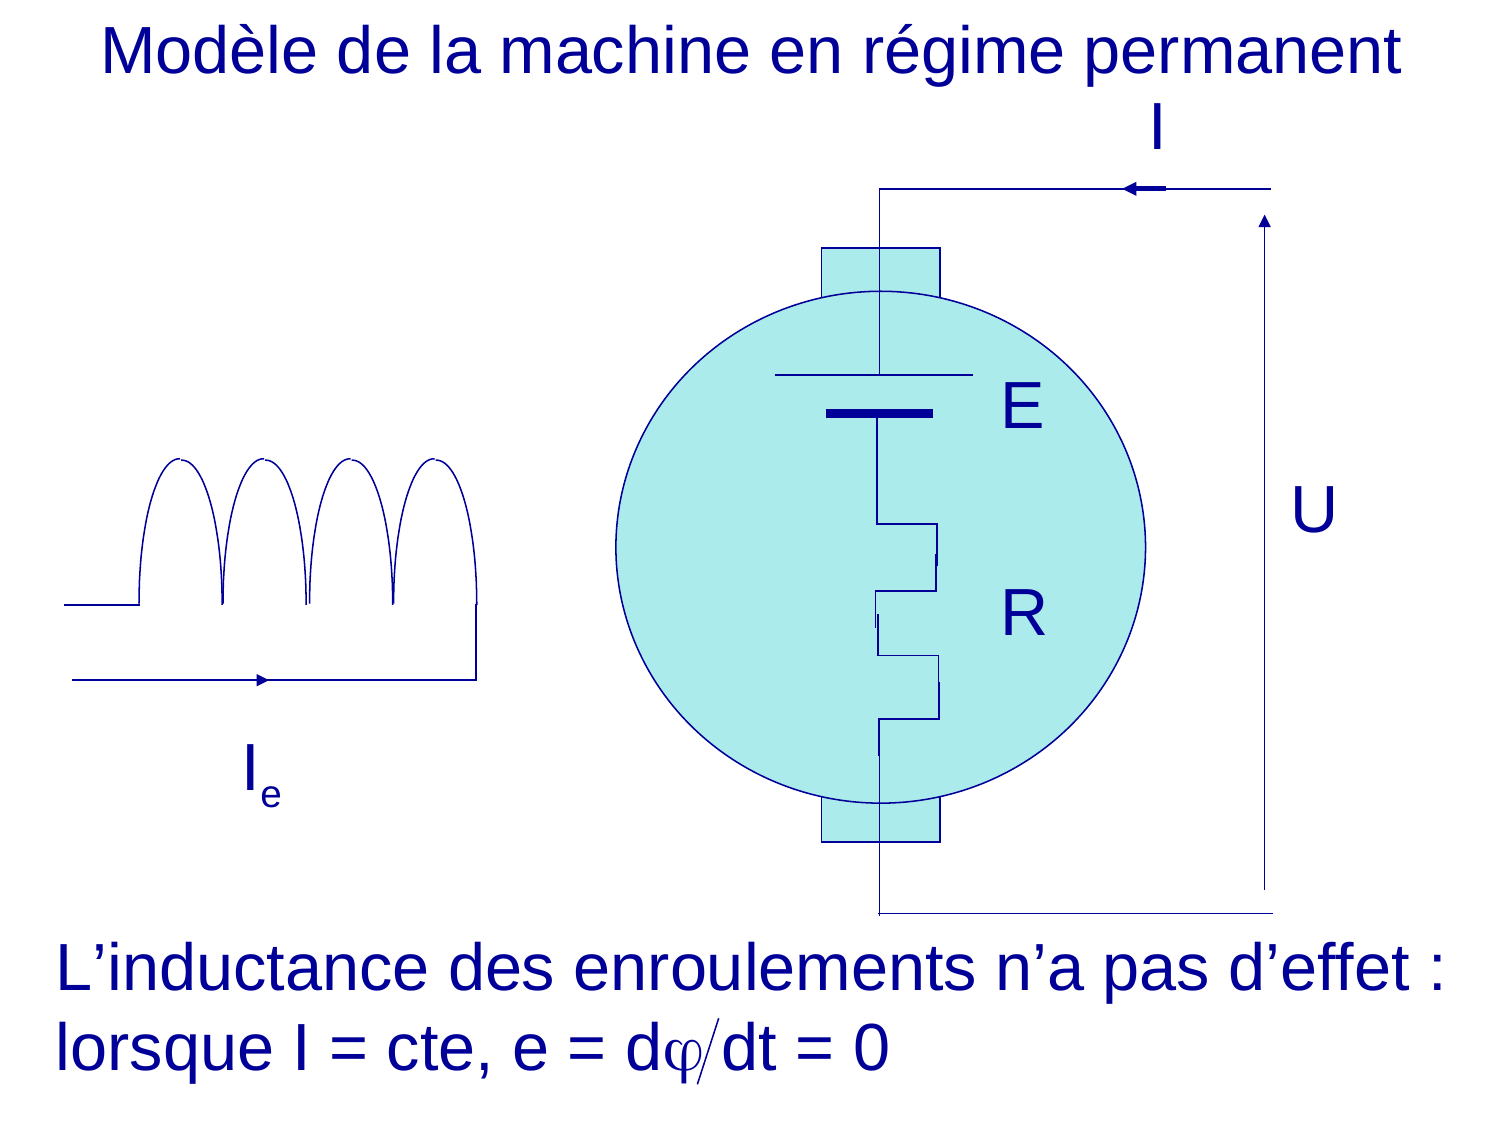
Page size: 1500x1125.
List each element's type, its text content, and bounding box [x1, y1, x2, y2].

text_box Modèle de la machine en régime permanent [85, 0, 1418, 96]
text_box I [1133, 96, 1182, 171]
text_box U [1275, 457, 1354, 554]
text_box R [985, 561, 1064, 657]
text_box E [985, 354, 1061, 450]
text_box [615, 247, 1146, 842]
text_box L’inductance des enroulements n’a pas d’effet : lorsque I = cte, e = d dt = 0 [41, 916, 1463, 1092]
text_box Ie [227, 716, 297, 823]
